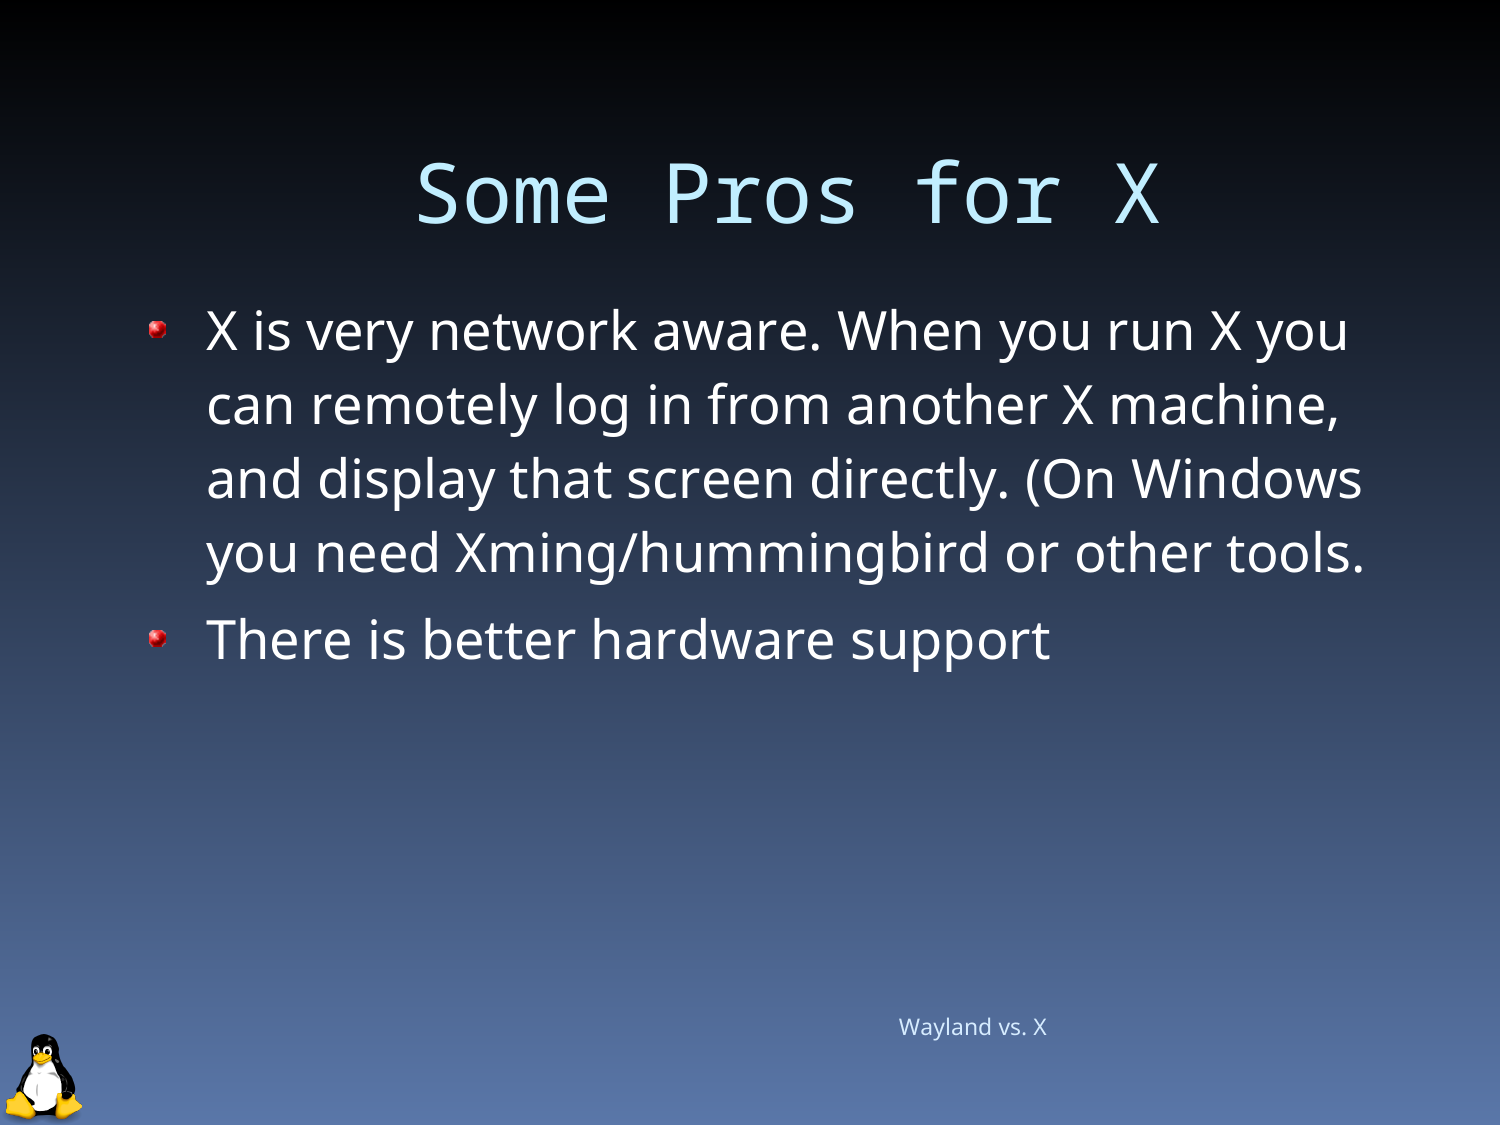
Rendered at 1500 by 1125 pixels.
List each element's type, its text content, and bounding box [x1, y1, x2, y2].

title Some Pros for X [149, 84, 1425, 292]
list X is very network aware. When you run X you can remotely log in from another X machine, and display that screen directly. (On Windows you need Xming/hummingbird or other tools. There is better hardware support [149, 292, 1425, 946]
picture [0, 1034, 82, 1125]
